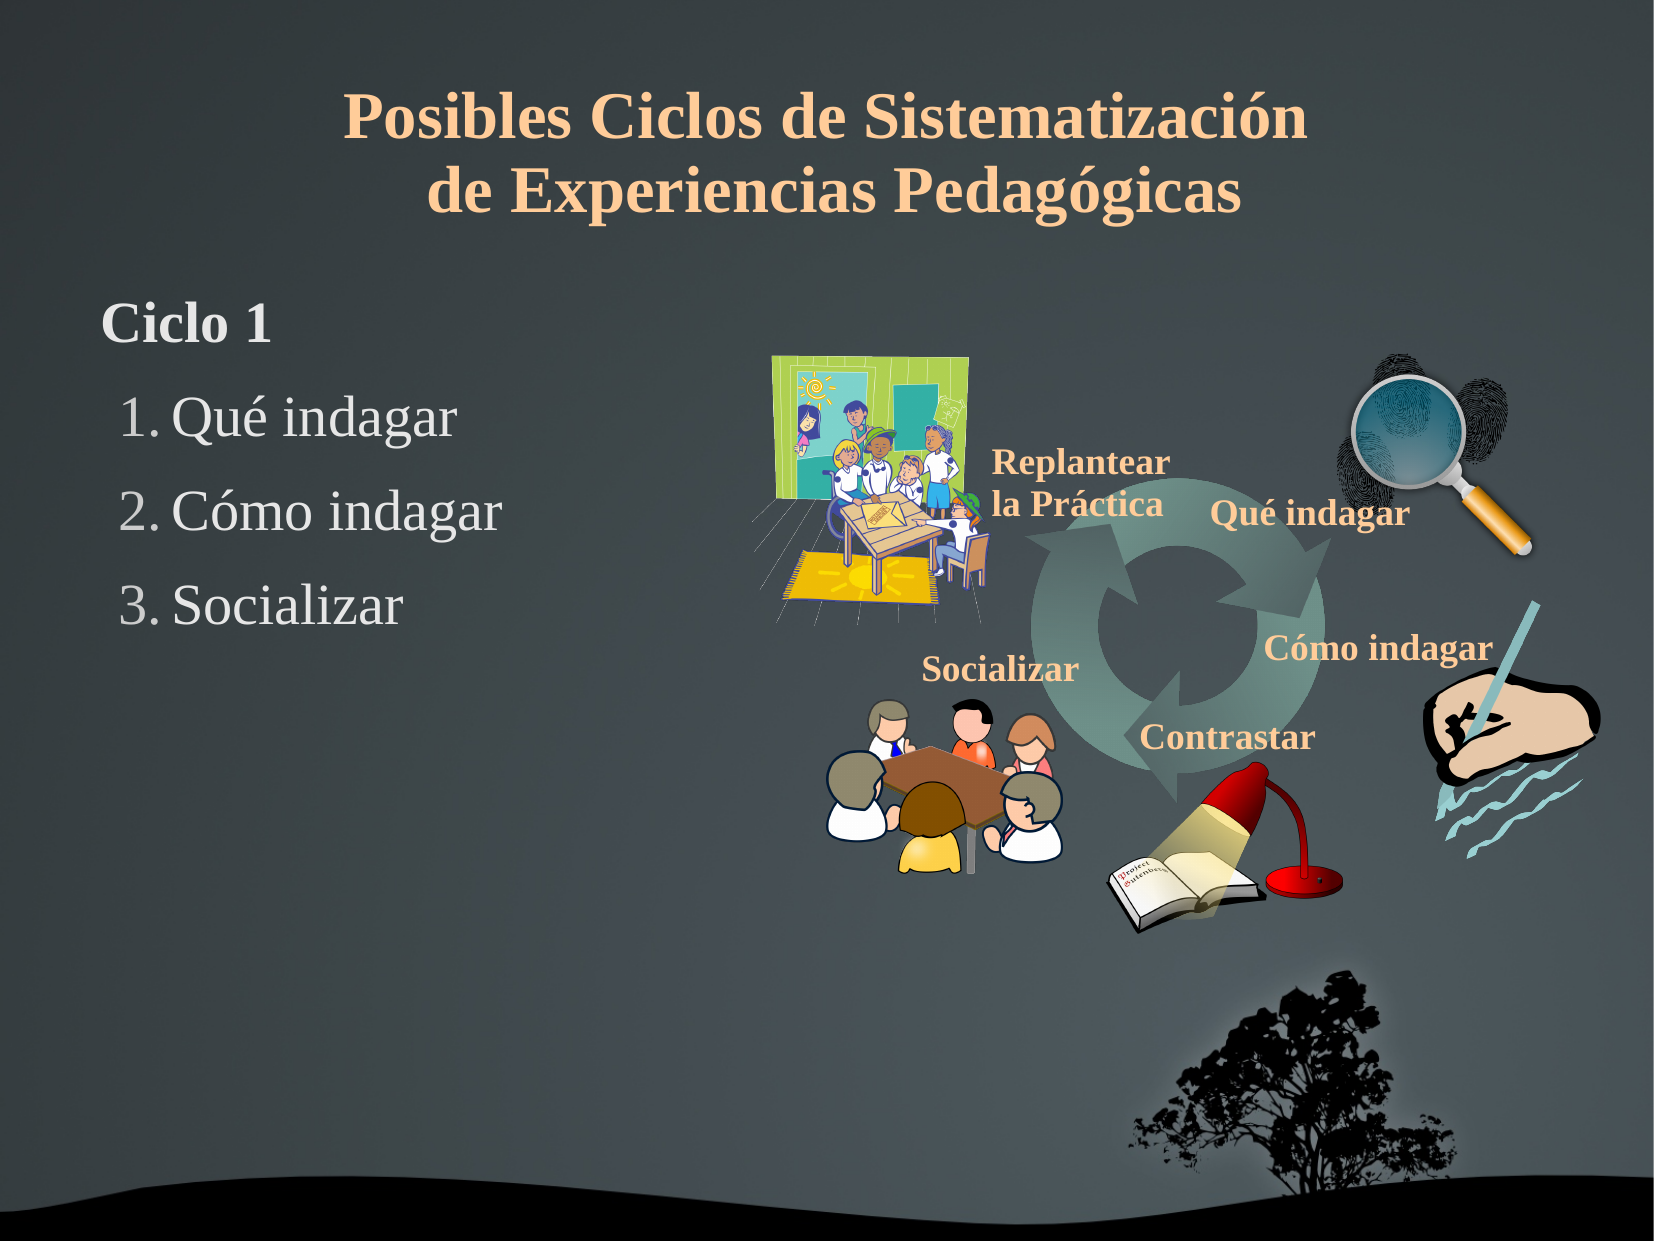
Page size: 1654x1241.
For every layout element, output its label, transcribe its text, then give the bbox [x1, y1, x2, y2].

picture [0, 0, 1654, 1241]
title Posibles Ciclos de Sistematización de Experiencias Pedagógicas [82, 49, 1571, 257]
list Ciclo 1 Qué indagar Cómo indagar Socializar [82, 290, 809, 1109]
text_box Socializar [906, 640, 1095, 697]
text_box Cómo indagar [1248, 619, 1509, 703]
text_box Replantear la Práctica [976, 433, 1196, 532]
text_box Qué indagar [1194, 484, 1426, 541]
text_box Contrastar [1124, 708, 1332, 759]
